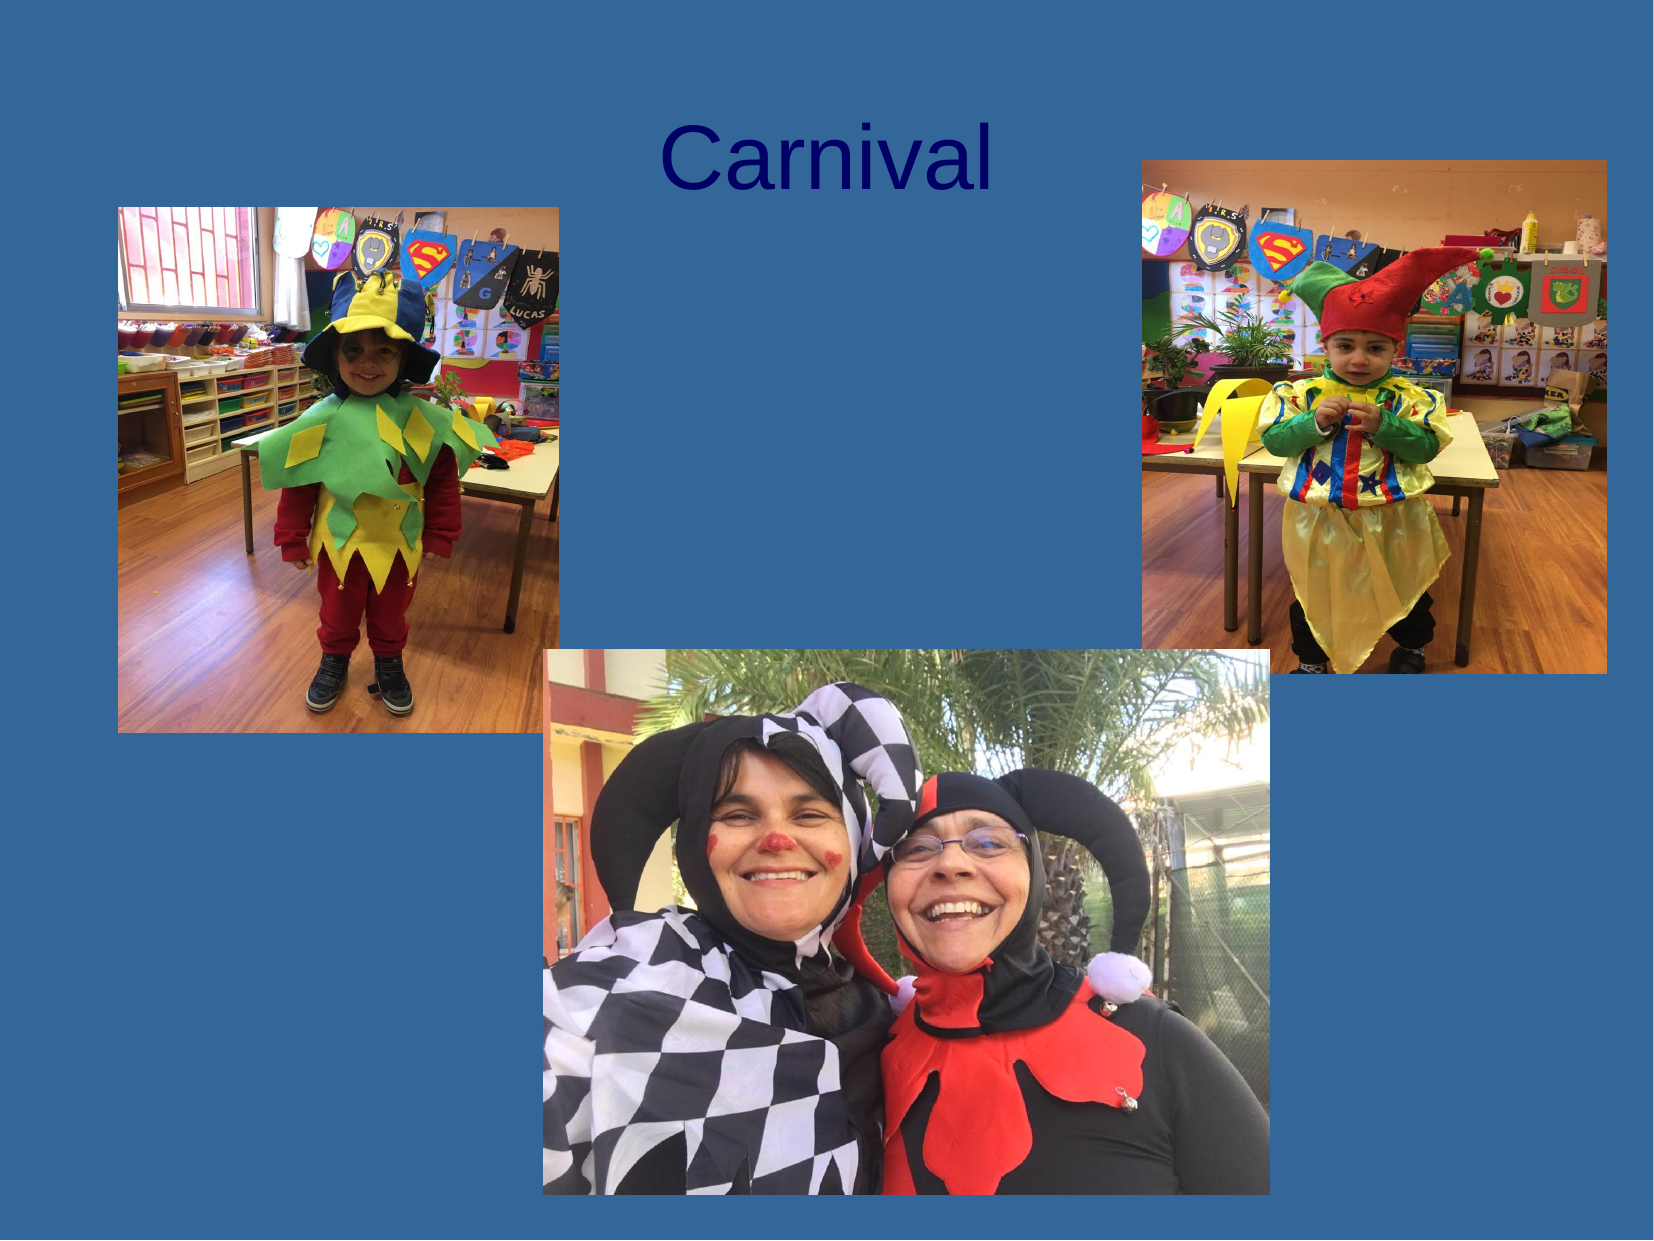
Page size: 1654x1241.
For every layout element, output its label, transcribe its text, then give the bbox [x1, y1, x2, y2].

picture [118, 160, 1607, 1195]
title Carnival [82, 49, 1571, 257]
